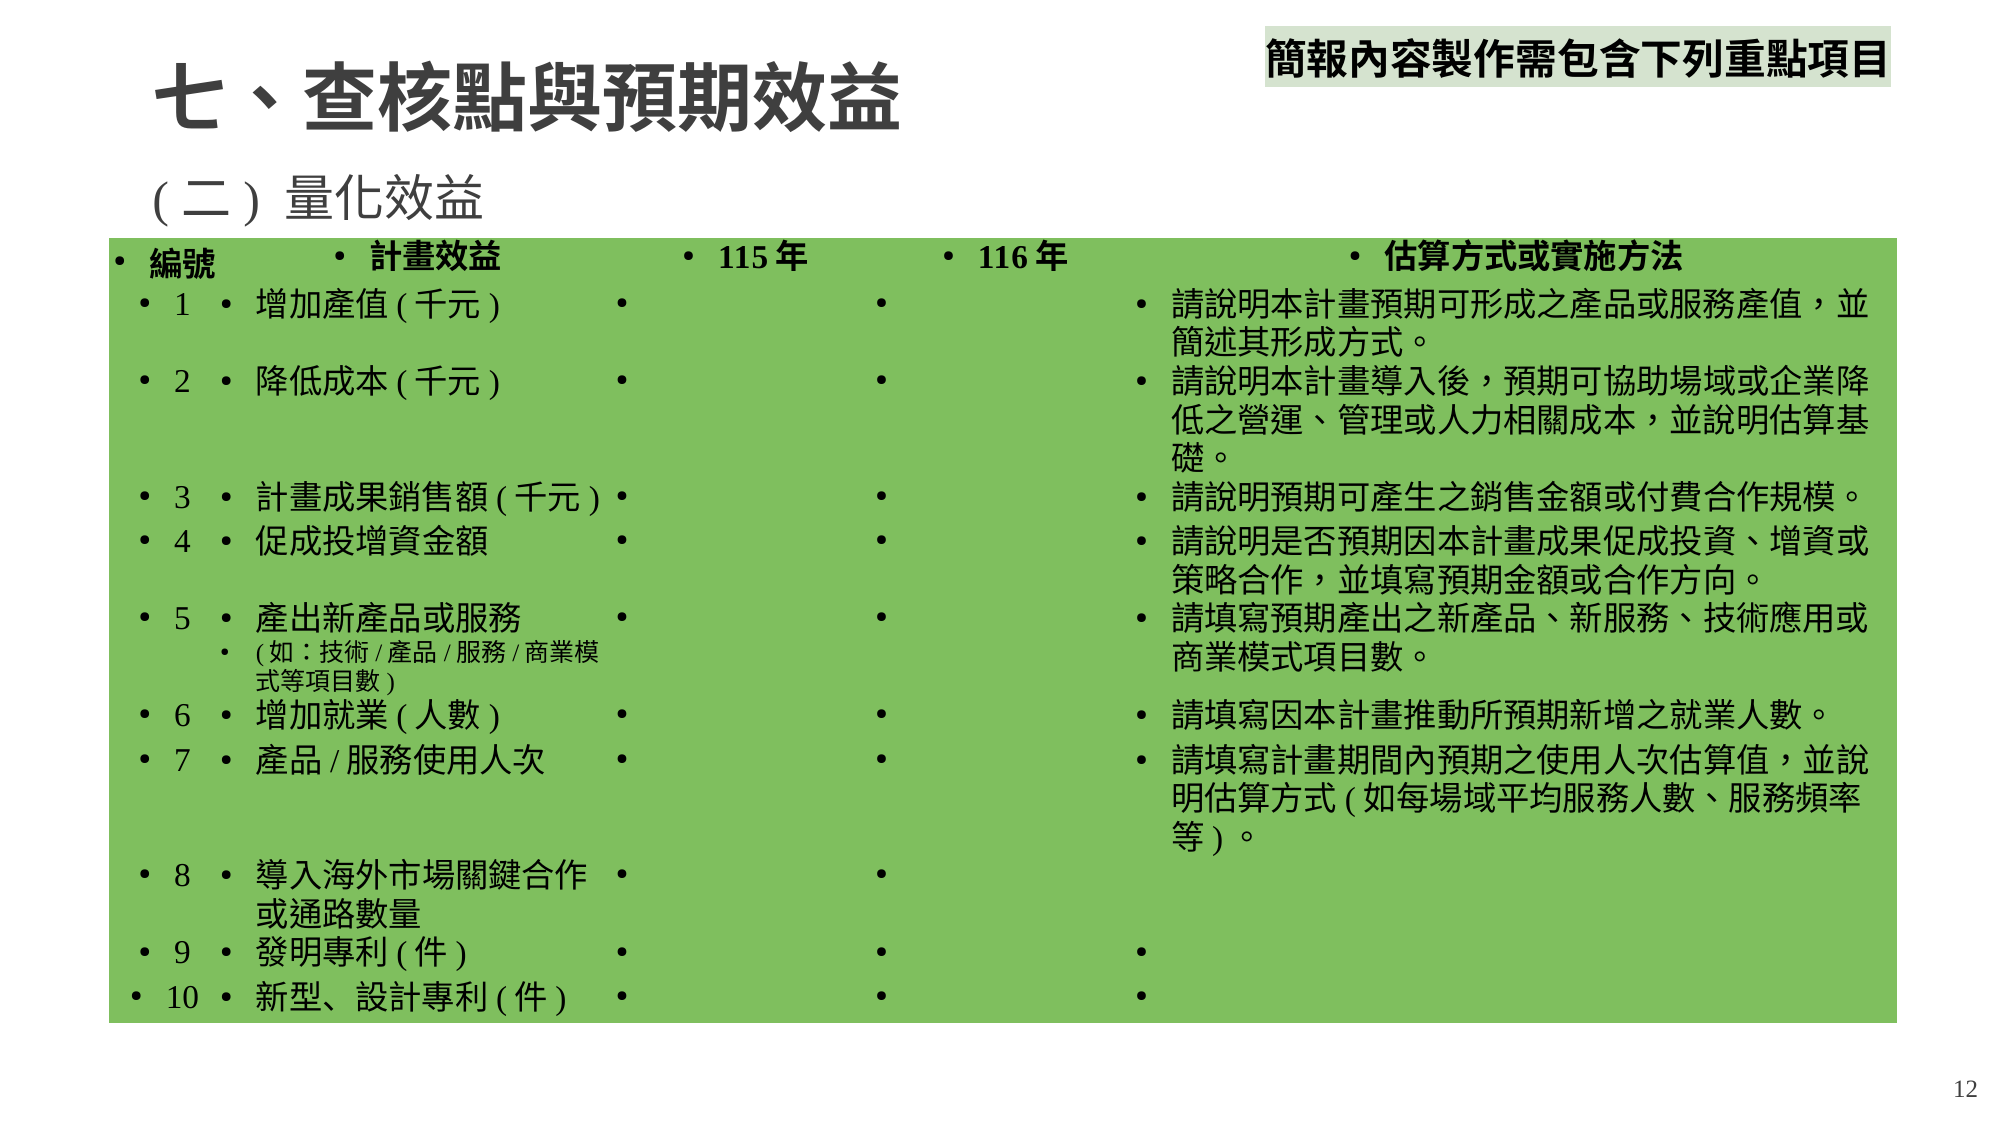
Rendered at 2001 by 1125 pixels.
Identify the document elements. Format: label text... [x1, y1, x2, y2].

table_cell [876, 857, 1136, 934]
table_cell [876, 934, 1136, 978]
table_cell 請填寫因本計畫推動所預期新增之就業人數。 [1136, 697, 1897, 741]
table_cell 請填寫預期產出之新產品、新服務、技術應用或商業模式項目數。 [1136, 600, 1897, 697]
table_cell 導入海外市場關鍵合作或通路數量 [220, 857, 616, 934]
table_cell 8 [109, 857, 220, 934]
table_header 計畫效益 [220, 238, 616, 286]
table_cell 10 [109, 978, 220, 1023]
table_cell [616, 857, 876, 934]
table_cell 請填寫計畫期間內預期之使用人次估算值，並說明估算方式(如每場域平均服務人數、服務頻率等)。 [1136, 741, 1897, 857]
table_cell 新型、設計專利(件) [220, 978, 616, 1023]
table_cell 9 [109, 934, 220, 978]
title 七、查核點與預期效益 [137, 49, 1863, 153]
table_cell 5 [109, 600, 220, 697]
table_cell [876, 523, 1136, 600]
table_cell 3 [109, 478, 220, 523]
table_cell [876, 600, 1136, 697]
table_cell [616, 697, 876, 741]
table_cell [876, 286, 1136, 363]
table_cell 計畫成果銷售額(千元) [220, 478, 616, 523]
table_header 編號 [109, 238, 220, 286]
table_cell [616, 600, 876, 697]
table_cell 產出新產品或服務 (如：技術/產品/服務/商業模式等項目數) [220, 600, 616, 697]
table_cell 請說明預期可產生之銷售金額或付費合作規模。 [1136, 478, 1897, 523]
table_cell [1136, 978, 1897, 1023]
table_cell [616, 934, 876, 978]
table_cell [876, 363, 1136, 478]
table_cell 2 [109, 363, 220, 478]
table_header 116年 [876, 238, 1136, 286]
table_cell [876, 478, 1136, 523]
table_cell [616, 978, 876, 1023]
table_cell 4 [109, 523, 220, 600]
table_cell [616, 741, 876, 857]
table_cell 請說明是否預期因本計畫成果促成投資、增資或策略合作，並填寫預期金額或合作方向。 [1136, 523, 1897, 600]
table_cell 產品/服務使用人次 [220, 741, 616, 857]
list (二) 量化效益 [137, 158, 1863, 237]
table_cell [616, 478, 876, 523]
table_cell 6 [109, 697, 220, 741]
table_cell [876, 978, 1136, 1023]
table_cell [876, 697, 1136, 741]
table_cell 發明專利(件) [220, 934, 616, 978]
table_cell [1136, 857, 1897, 934]
table_header 估算方式或實施方法 [1136, 238, 1897, 286]
text_box 簡報內容製作需包含下列重點項目 [1174, 26, 1983, 91]
table_cell [616, 523, 876, 600]
table_cell [1136, 934, 1897, 978]
table_cell [616, 363, 876, 478]
table_header 115年 [616, 238, 876, 286]
table_cell 7 [109, 741, 220, 857]
table_cell 請說明本計畫預期可形成之產品或服務產值，並簡述其形成方式。 [1136, 286, 1897, 363]
table_cell [876, 741, 1136, 857]
table_cell 降低成本(千元) [220, 363, 616, 478]
table_cell 請說明本計畫導入後，預期可協助場域或企業降低之營運、管理或人力相關成本，並說明估算基礎。 [1136, 363, 1897, 478]
table_cell 增加就業(人數) [220, 697, 616, 741]
table_cell 促成投增資金額 [220, 523, 616, 600]
table_cell [616, 286, 876, 363]
text_box 12 [1931, 1062, 2000, 1113]
table_cell 1 [109, 286, 220, 363]
table_cell 增加產值(千元) [220, 286, 616, 363]
